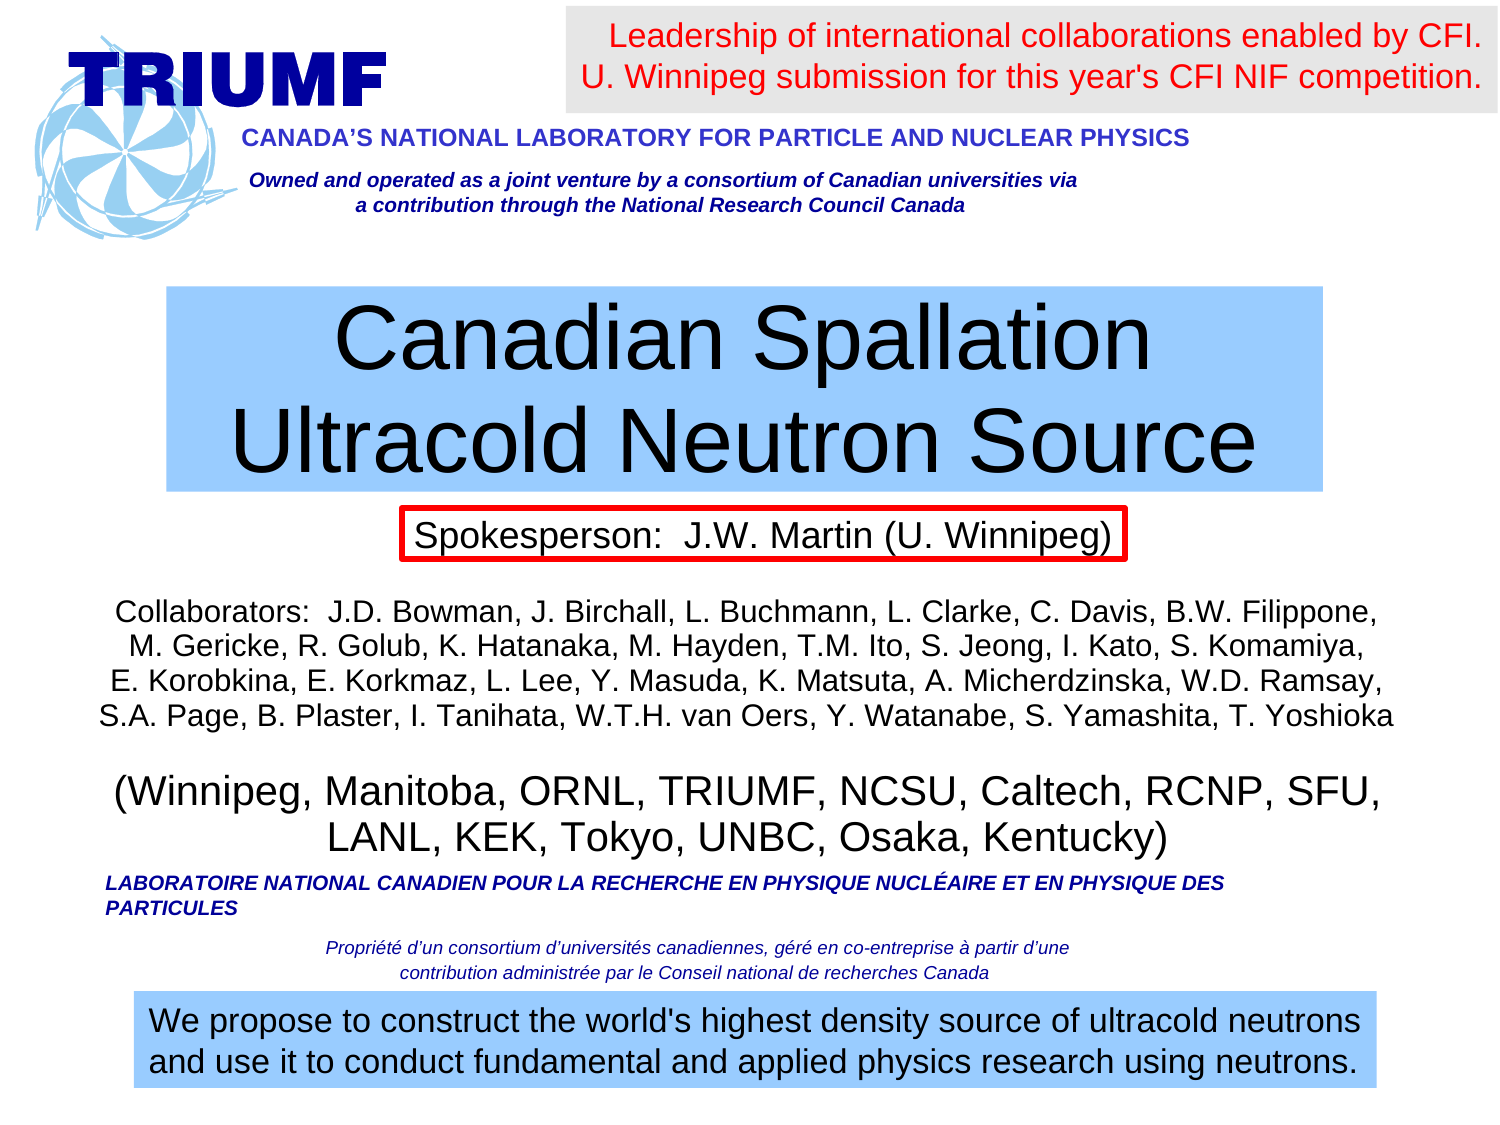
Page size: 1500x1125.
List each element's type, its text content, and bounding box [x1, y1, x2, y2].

text_box CANADA’S NATIONAL LABORATORY FOR PARTICLE AND NUCLEAR PHYSICS [226, 113, 1293, 159]
title Canadian Spallation Ultracold Neutron Source [166, 286, 1323, 492]
subtitle Collaborators: J.D. Bowman, J. Birchall, L. Buchmann, L. Clarke, C. Davis, B.W. Filippone, M. Gericke, R. Golub, K. Hatanaka, M. Hayden, T.M. Ito, S. Jeong, I. Kato, S. Komamiya, E. Korobkina, E. Korkmaz, L. Lee, Y. Masuda, K. Matsuta, A. Micherdzinska, W.D. Ramsay, S.A. Page, B. Plaster, I. Tanihata, W.T.H. van Oers, Y. Watanabe, S. Yamashita, T. Yoshioka (Winnipeg, Manitoba, ORNL, TRIUMF, NCSU, Caltech, RCNP, SFU, LANL, KEK, Tokyo, UNBC, Osaka, Kentucky) [78, 504, 1418, 861]
text_box Owned and operated as a joint venture by a consortium of Canadian universities via a contribution through the National Research Council Canada [226, 158, 1100, 225]
text_box Spokesperson: J.W. Martin (U. Winnipeg) [401, 508, 1125, 559]
picture [34, 34, 386, 241]
text_box We propose to construct the world's highest density source of ultracold neutrons and use it to conduct fundamental and applied physics research using neutrons. [133, 991, 1376, 1088]
text_box LABORATOIRE NATIONAL CANADIEN POUR LA RECHERCHE EN PHYSIQUE NUCLÉAIRE ET EN PHYSIQUE DES PARTICULES [90, 861, 1293, 928]
text_box Leadership of international collaborations enabled by CFI. U. Winnipeg submission for this year's CFI NIF competition. [565, 5, 1498, 114]
text_box Propriété d’un consortium d’universités canadiennes, géré en co-entreprise à partir d’une contribution administrée par le Conseil national de recherches Canada [260, 890, 1134, 991]
